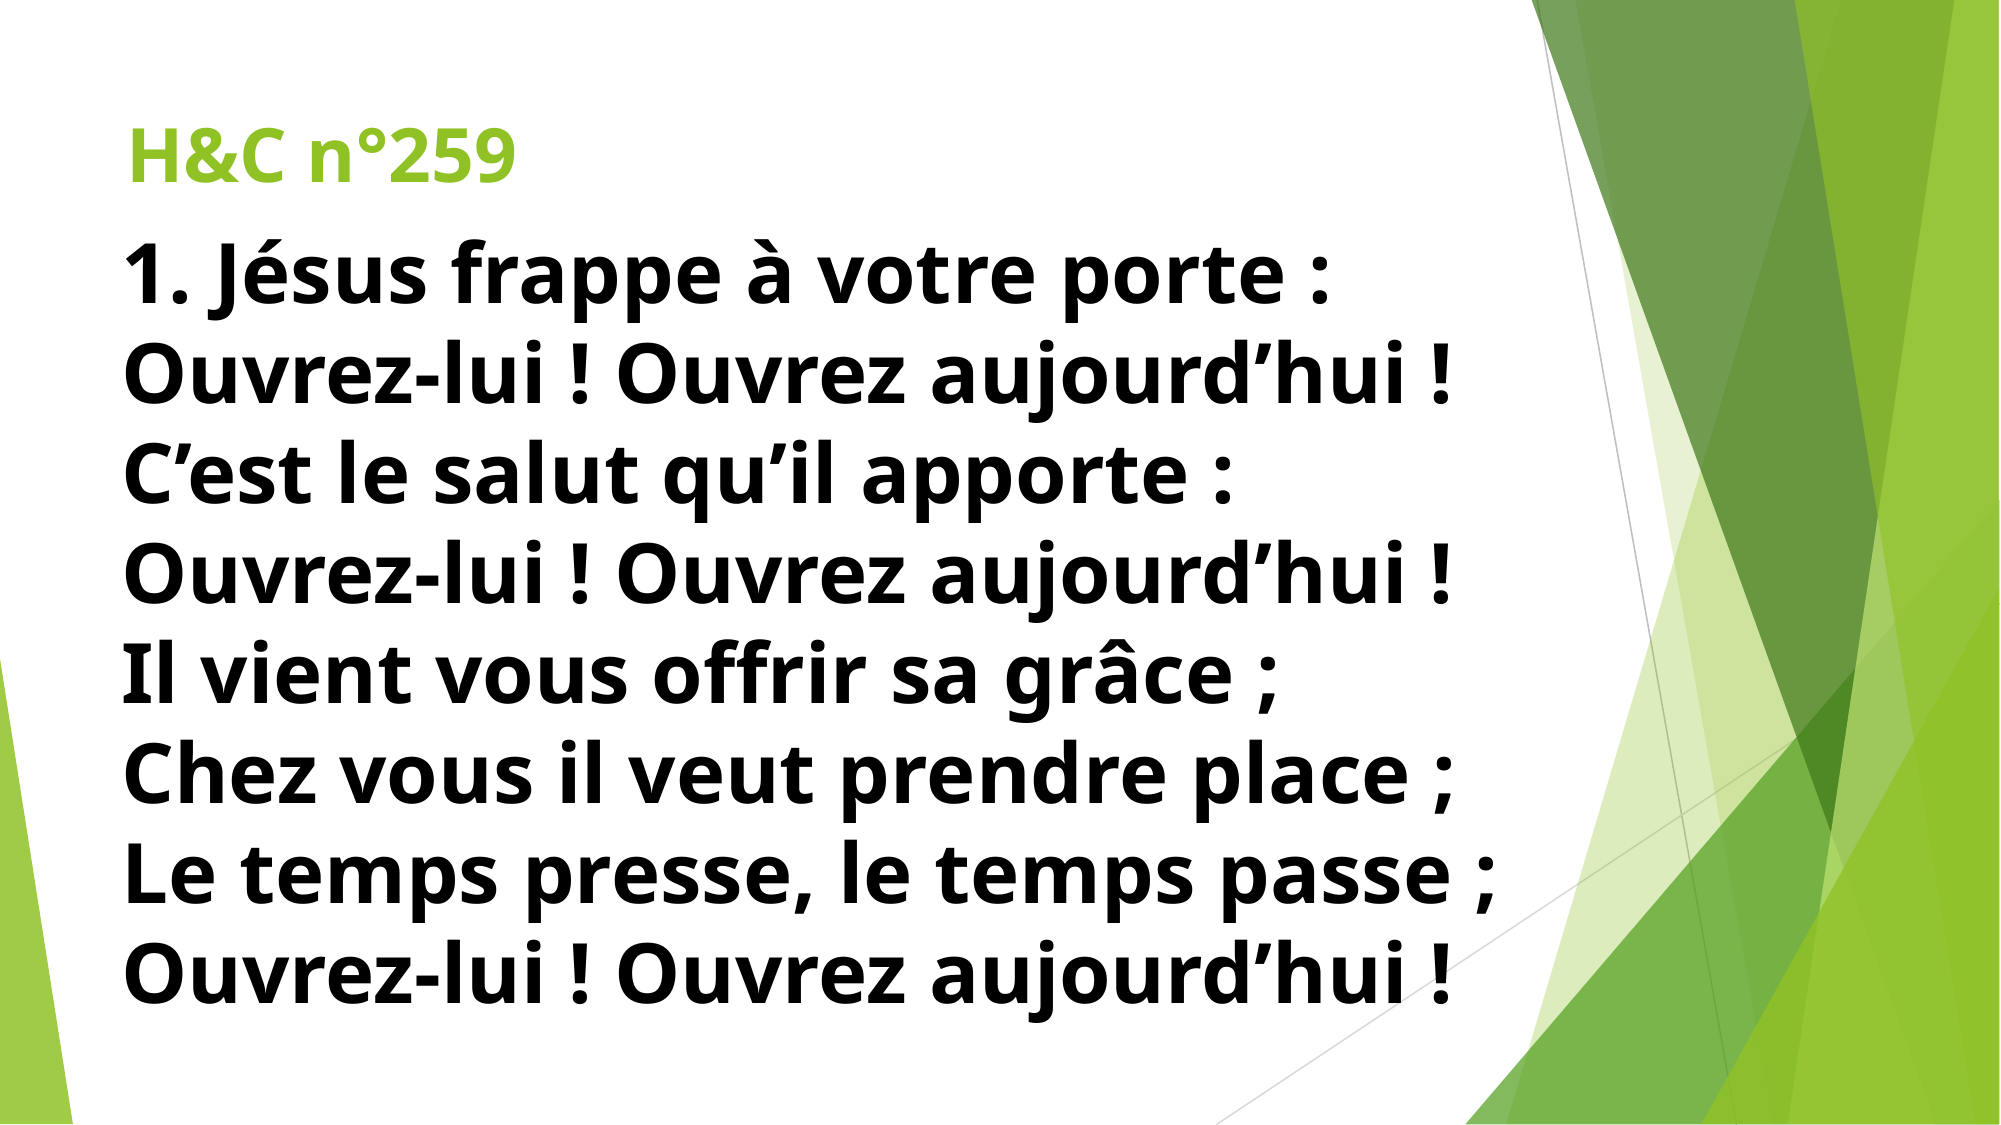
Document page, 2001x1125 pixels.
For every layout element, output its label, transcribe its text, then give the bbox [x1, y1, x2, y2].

text_box H&C n°259 [111, 99, 1522, 212]
text_box 1. Jésus frappe à votre porte : Ouvrez-lui ! Ouvrez aujourd’hui ! C’est le salut qu’il apporte : Ouvrez-lui ! Ouvrez aujourd’hui ! Il vient vous offrir sa grâce ; Chez vous il veut prendre place ; Le temps presse, le temps passe ; Ouvrez-lui ! Ouvrez aujourd’hui ! [106, 212, 1961, 1074]
